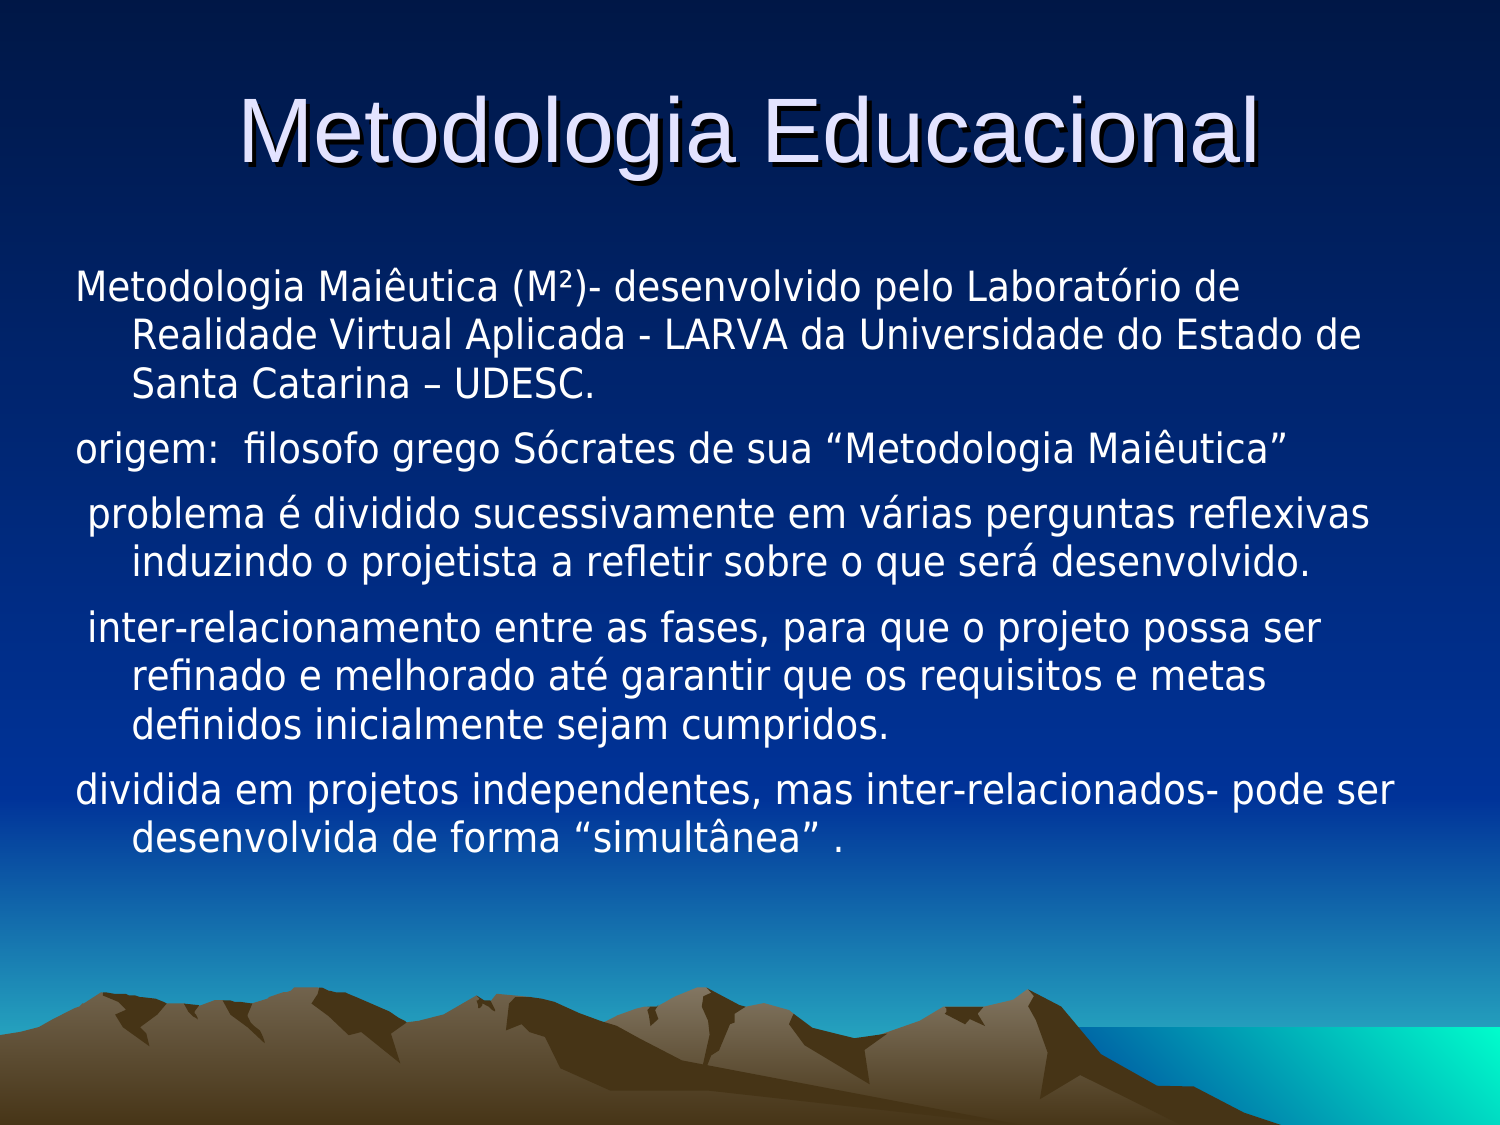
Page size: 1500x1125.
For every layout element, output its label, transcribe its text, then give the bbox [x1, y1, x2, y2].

list Metodologia Maiêutica (M²)- desenvolvido pelo Laboratório de Realidade Virtual Aplicada - LARVA da Universidade do Estado de Santa Catarina – UDESC. origem: filosofo grego Sócrates de sua “Metodologia Maiêutica” problema é dividido sucessivamente em várias perguntas reflexivas induzindo o projetista a refletir sobre o que será desenvolvido. inter-relacionamento entre as fases, para que o projeto possa ser refinado e melhorado até garantir que os requisitos e metas definidos inicialmente sejam cumpridos. dividida em projetos independentes, mas inter-relacionados- pode ser desenvolvida de forma “simultânea” . [75, 262, 1426, 986]
title Metodologia Educacional [75, 20, 1426, 242]
